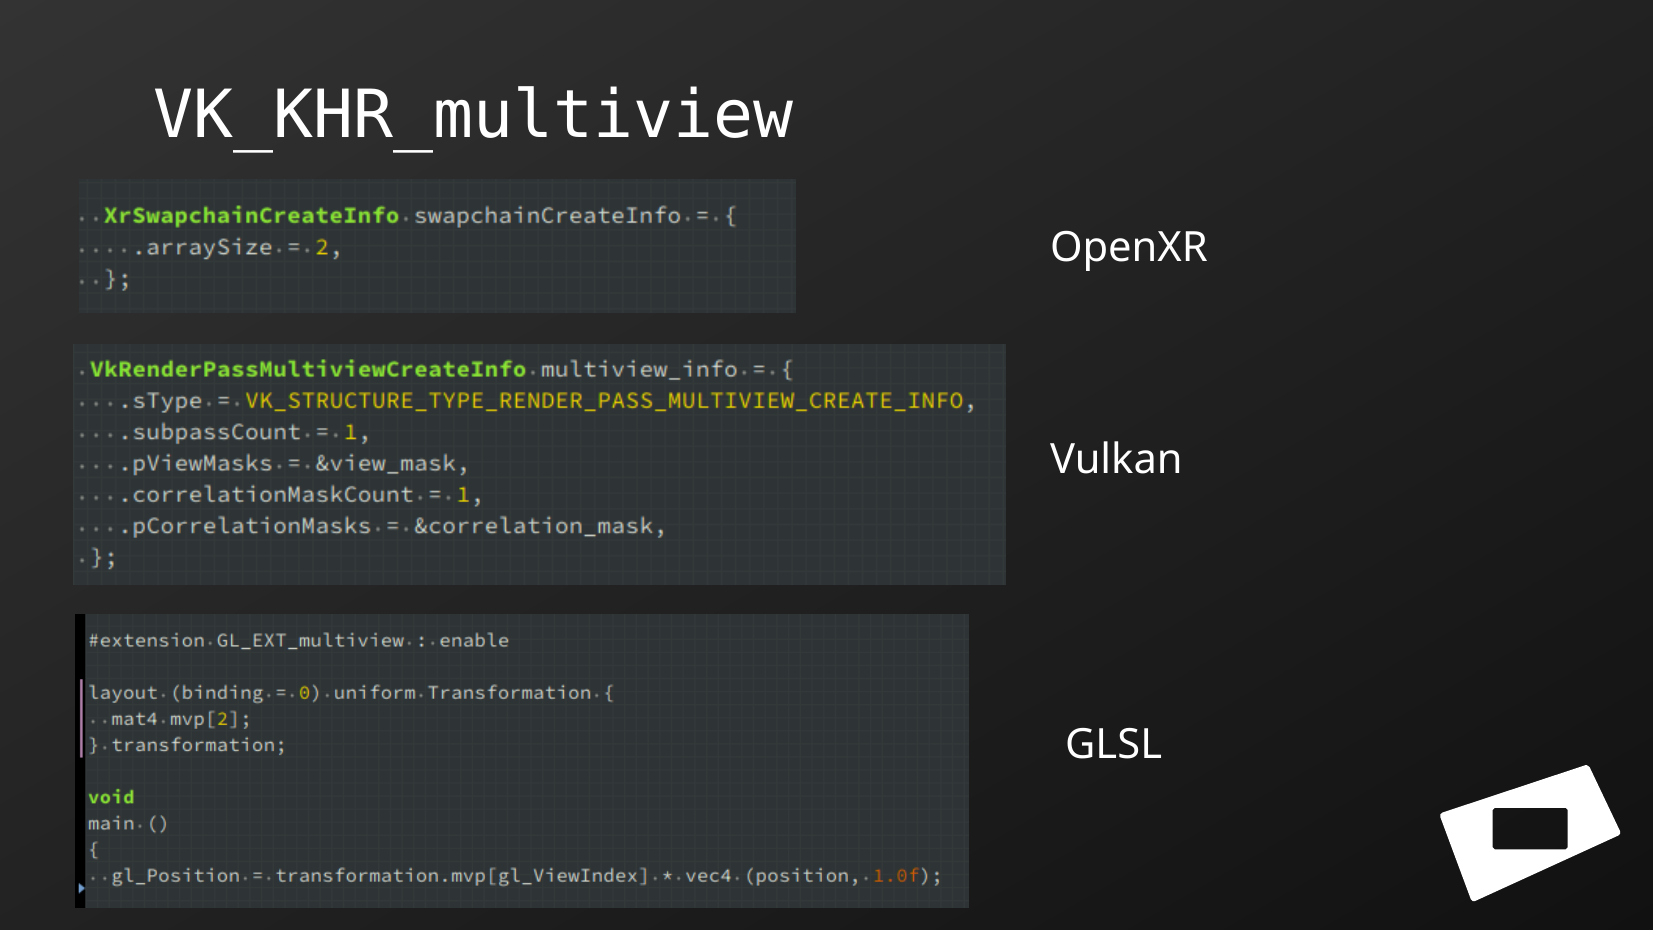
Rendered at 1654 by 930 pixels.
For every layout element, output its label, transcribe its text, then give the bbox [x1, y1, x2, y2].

title VK_KHR_multiview [82, 37, 1571, 193]
picture [73, 344, 1006, 586]
title OpenXR [1050, 192, 1531, 298]
title GLSL [1065, 690, 1546, 796]
picture [79, 179, 796, 313]
picture [1440, 765, 1621, 902]
title Vulkan [1050, 405, 1531, 511]
picture [75, 614, 969, 908]
